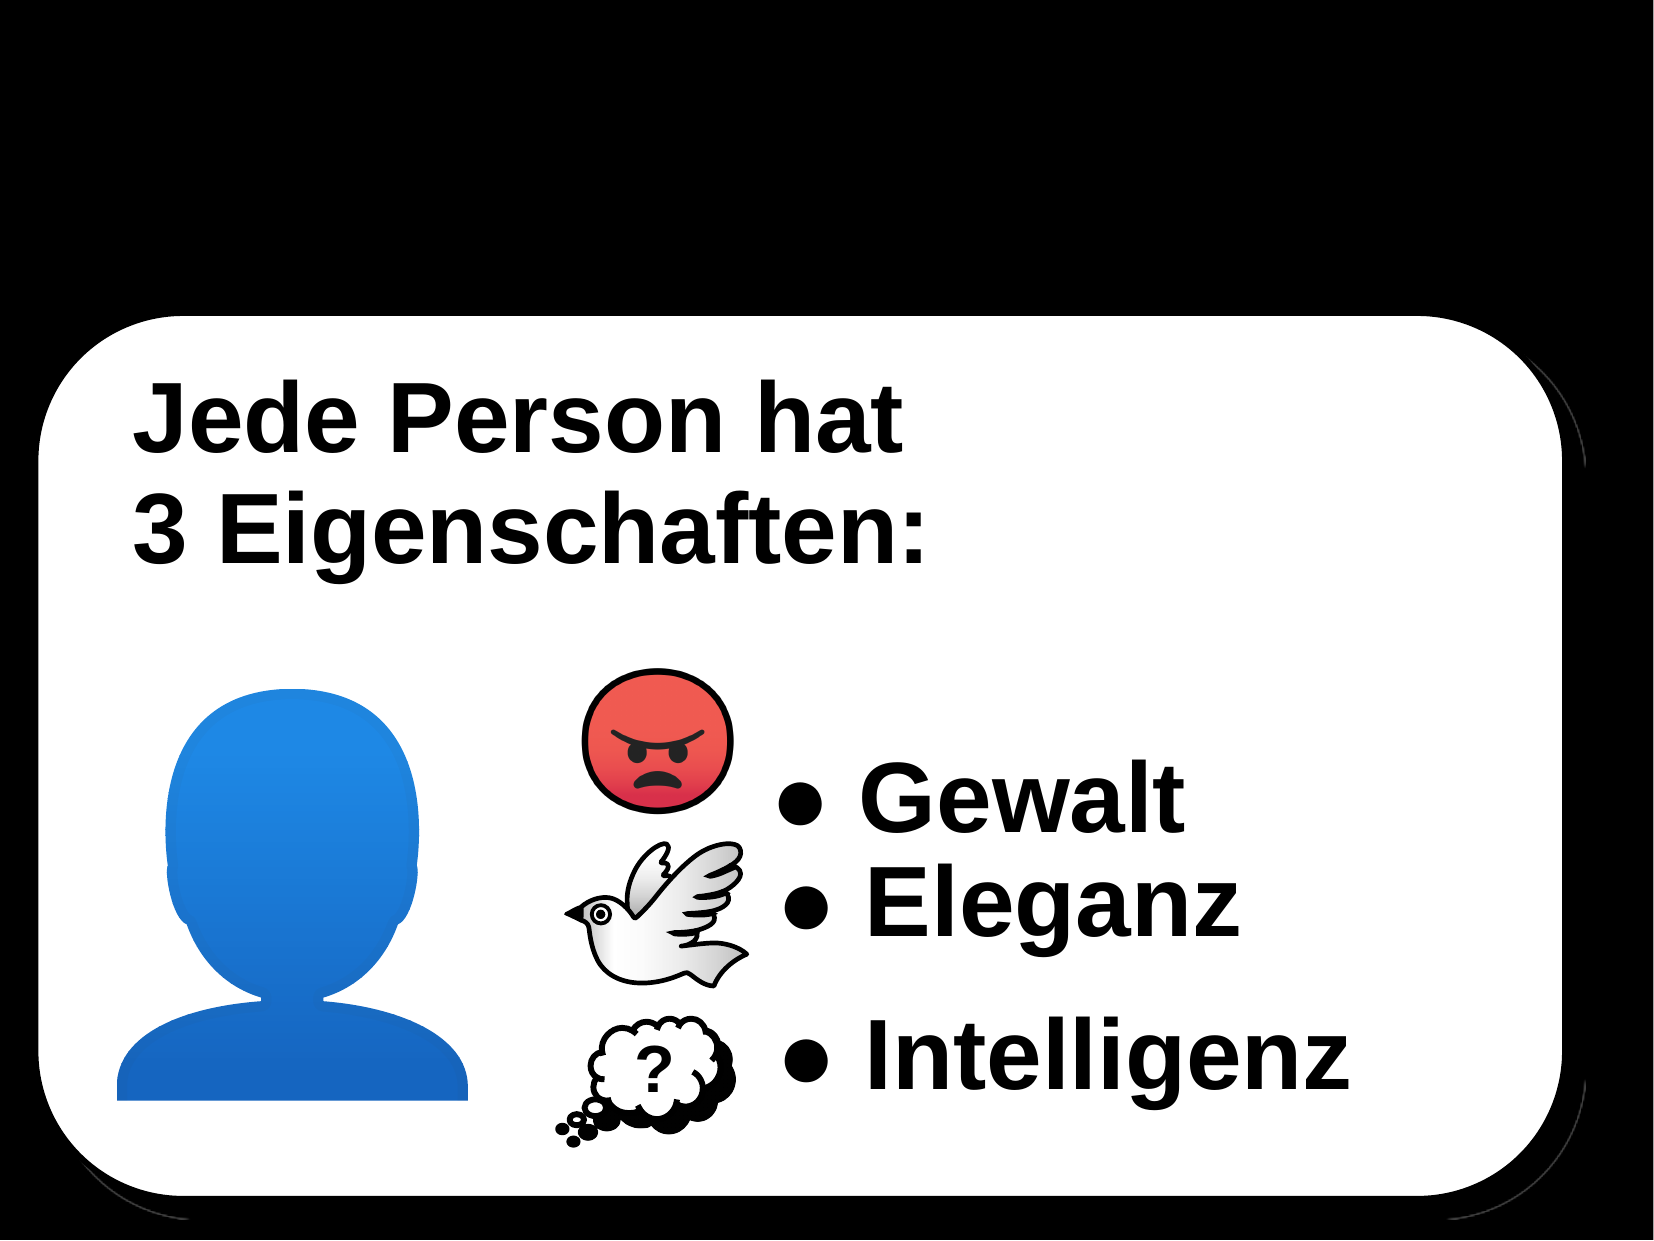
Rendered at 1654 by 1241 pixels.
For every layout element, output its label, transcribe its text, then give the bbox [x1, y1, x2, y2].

text_box ● Eleganz [761, 838, 1382, 966]
text_box [35, 312, 1566, 1199]
text_box ● Gewalt [755, 679, 1376, 806]
text_box ? [620, 1024, 680, 1114]
text_box ● Intelligenz [761, 992, 1382, 1120]
text_box Jede Person hat 3 Eigenschaften: [118, 354, 975, 594]
picture [70, 673, 514, 1117]
picture [555, 661, 756, 1016]
